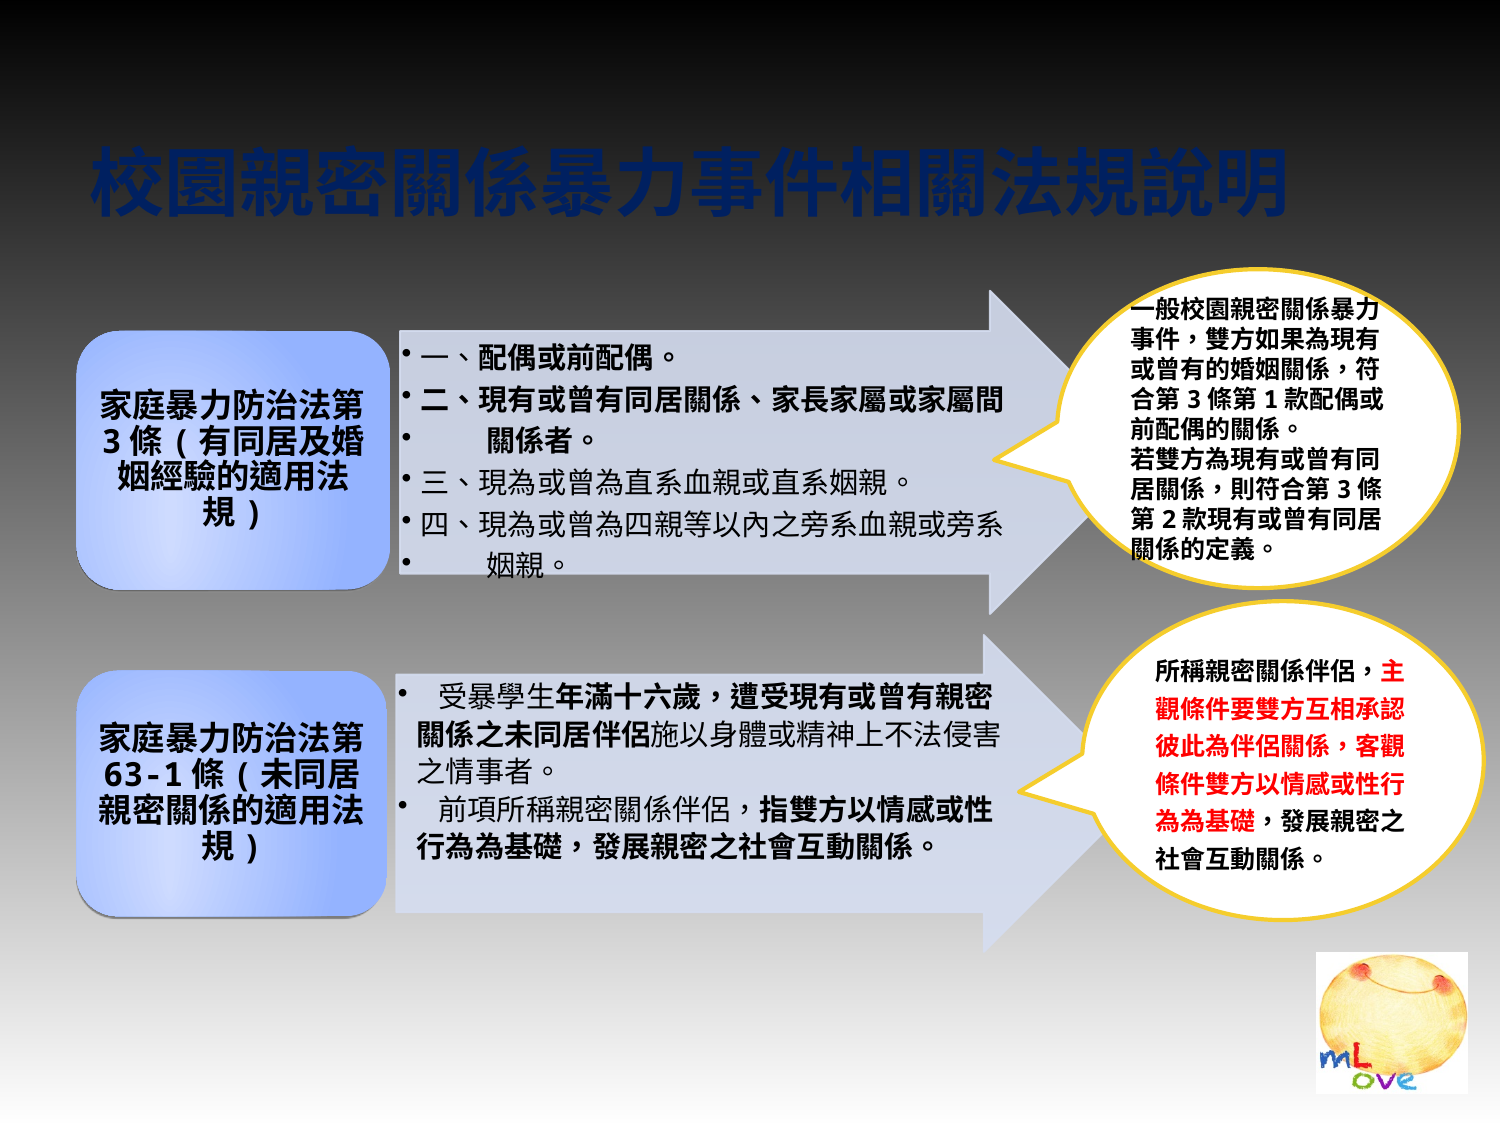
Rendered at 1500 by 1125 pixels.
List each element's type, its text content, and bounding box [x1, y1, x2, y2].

text_box 一、配偶或前配偶。 二、現有或曾有同居關係、家長家屬或家屬間 關係者。 三、現為或曾為直系血親或直系姻親。 四、現為或曾為四親等以內之旁系血親或旁系 姻親。 [400, 290, 1089, 614]
text_box 所稱親密關係伴侶，主觀條件要雙方互相承認彼此為伴侶關係，客觀條件雙方以情感或性行為為基礎，發展親密之社會互動關係。 [1018, 601, 1484, 921]
text_box 受暴學生年滿十六歲，遭受現有或曾有親密關係之未同居伴侶施以身體或精神上不法侵害之情事者。 前項所稱親密關係伴侶，指雙方以情感或性行為為基礎，發展親密之社會互動關係。 [396, 635, 1103, 952]
text_box 家庭暴力防治法第63-1條(未同居親密關係的適用法規) [76, 670, 387, 917]
title 校園親密關係暴力事件相關法規說明 [75, 45, 1341, 233]
text_box 家庭暴力防治法第3條(有同居及婚姻經驗的適用法規) [76, 330, 391, 590]
text_box 一般校園親密關係暴力事件，雙方如果為現有或曾有的婚姻關係，符合第3條第1款配偶或前配偶的關係。 若雙方為現有或曾有同居關係，則符合第3條第2款現有或曾有同居關係的定義。 [994, 269, 1459, 589]
picture [1316, 952, 1468, 1094]
